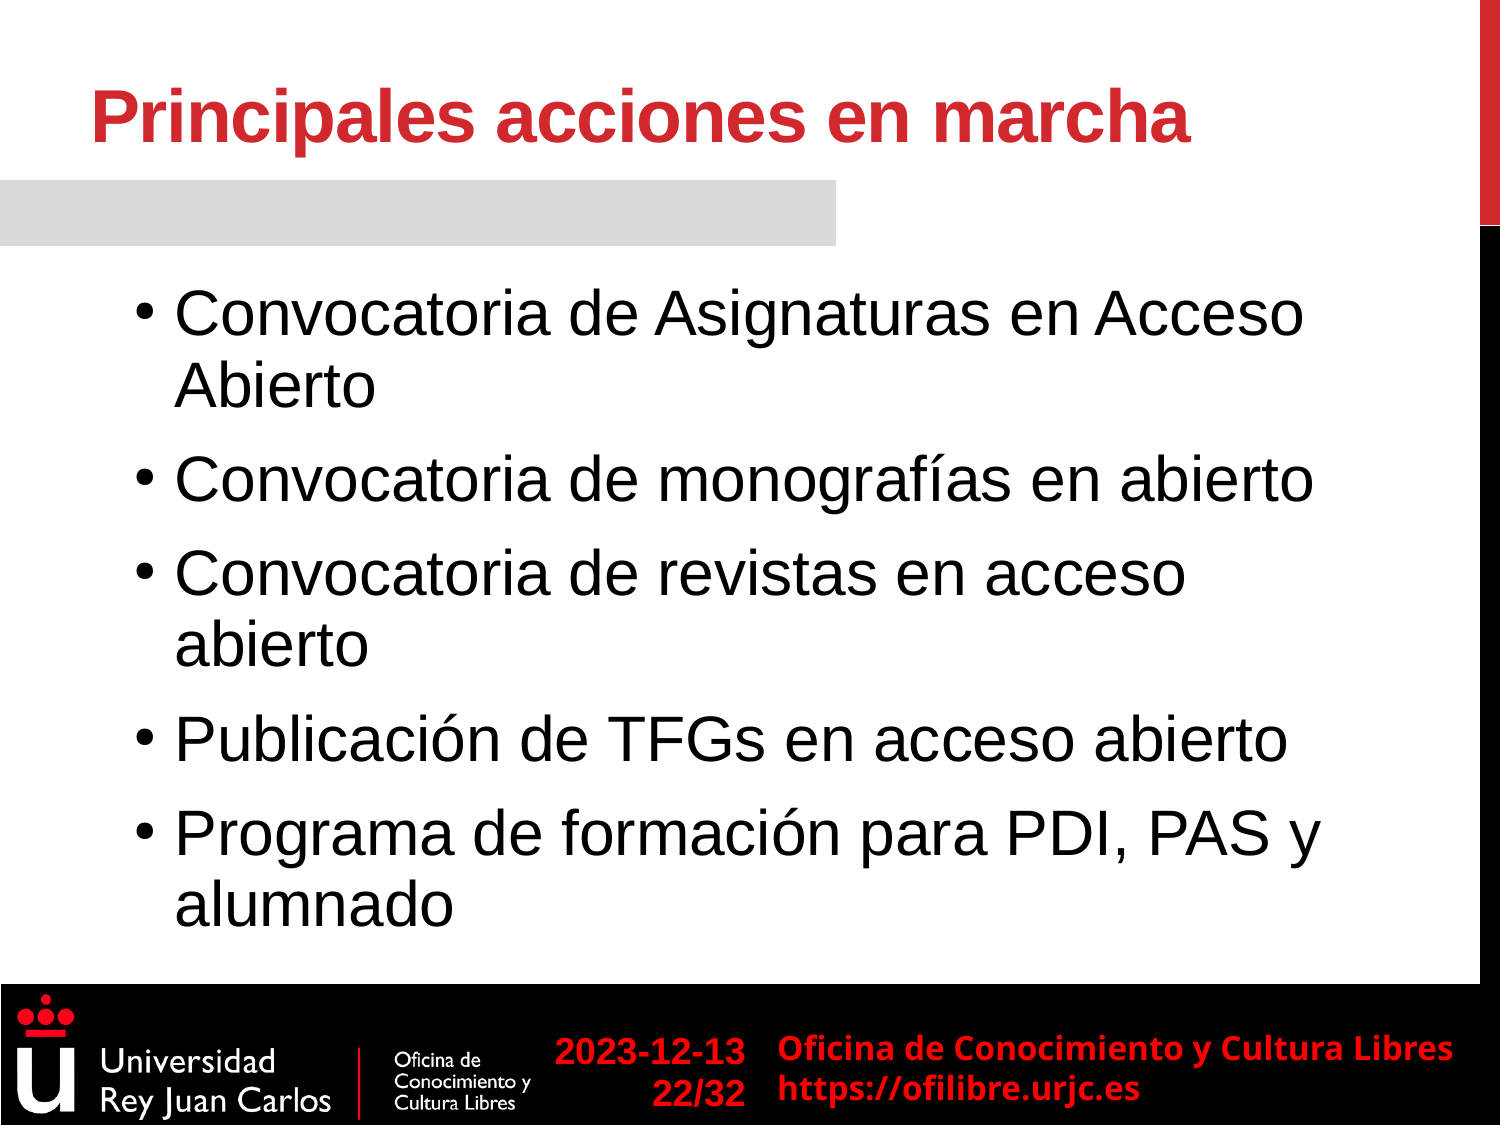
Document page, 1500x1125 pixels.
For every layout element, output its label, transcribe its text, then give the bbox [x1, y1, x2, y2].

picture [17, 994, 531, 1120]
list Convocatoria de Asignaturas en Acceso Abierto Convocatoria de monografías en abierto Convocatoria de revistas en acceso abierto Publicación de TFGs en acceso abierto Programa de formación para PDI, PAS y alumnado [105, 270, 1351, 961]
title [75, 15, 1425, 172]
text_box Principales acciones en marcha [0, 24, 1326, 172]
